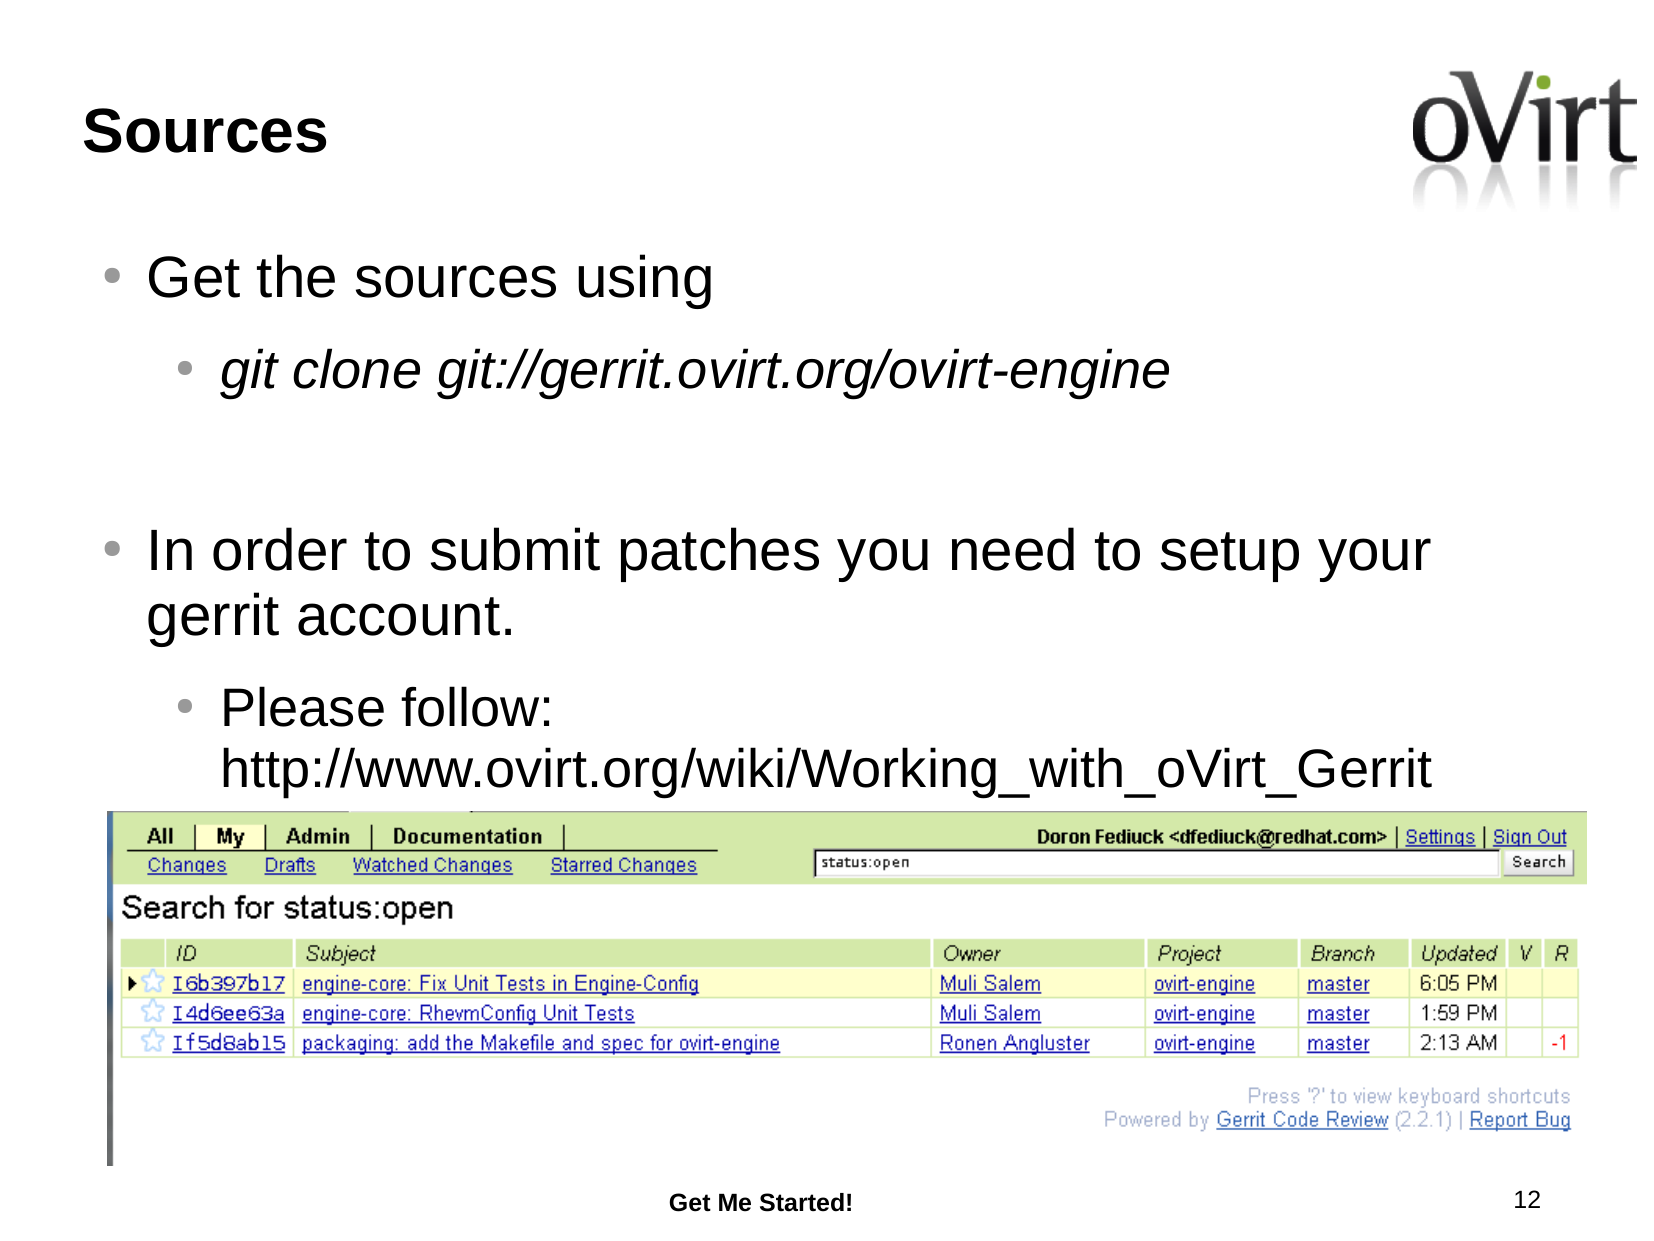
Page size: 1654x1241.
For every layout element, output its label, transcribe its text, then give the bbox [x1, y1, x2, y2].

picture [1413, 63, 1637, 212]
title Sources [82, 37, 1303, 226]
picture [107, 811, 1587, 1166]
list Get the sources using git clone git://gerrit.ovirt.org/ovirt-engine In order to submit patches you need to setup your gerrit account. Please follow: http://www.ovirt.org/wiki/Working_with_oVirt_Gerrit [86, 244, 1576, 1039]
